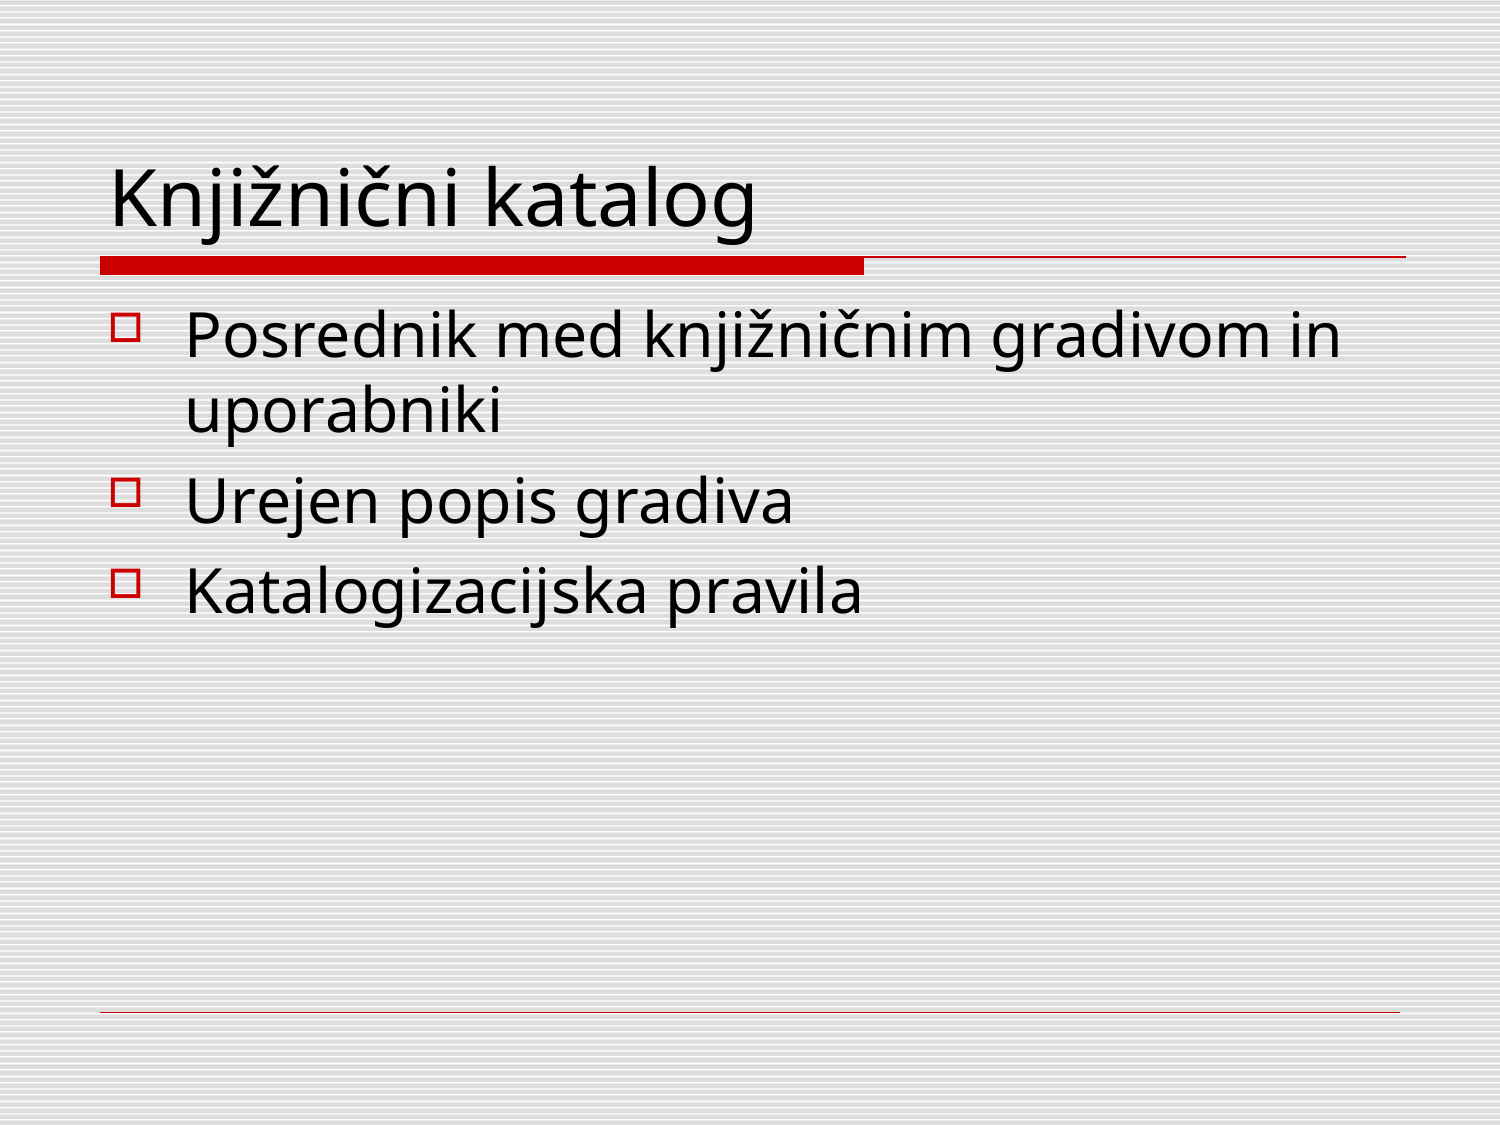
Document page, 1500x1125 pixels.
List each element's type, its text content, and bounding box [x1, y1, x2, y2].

title Knjižnični katalog [94, 49, 1407, 250]
picture [0, 0, 1500, 1125]
list Posrednik med knjižničnim gradivom in uporabniki Urejen popis gradiva Katalogizacijska pravila [92, 287, 1406, 988]
